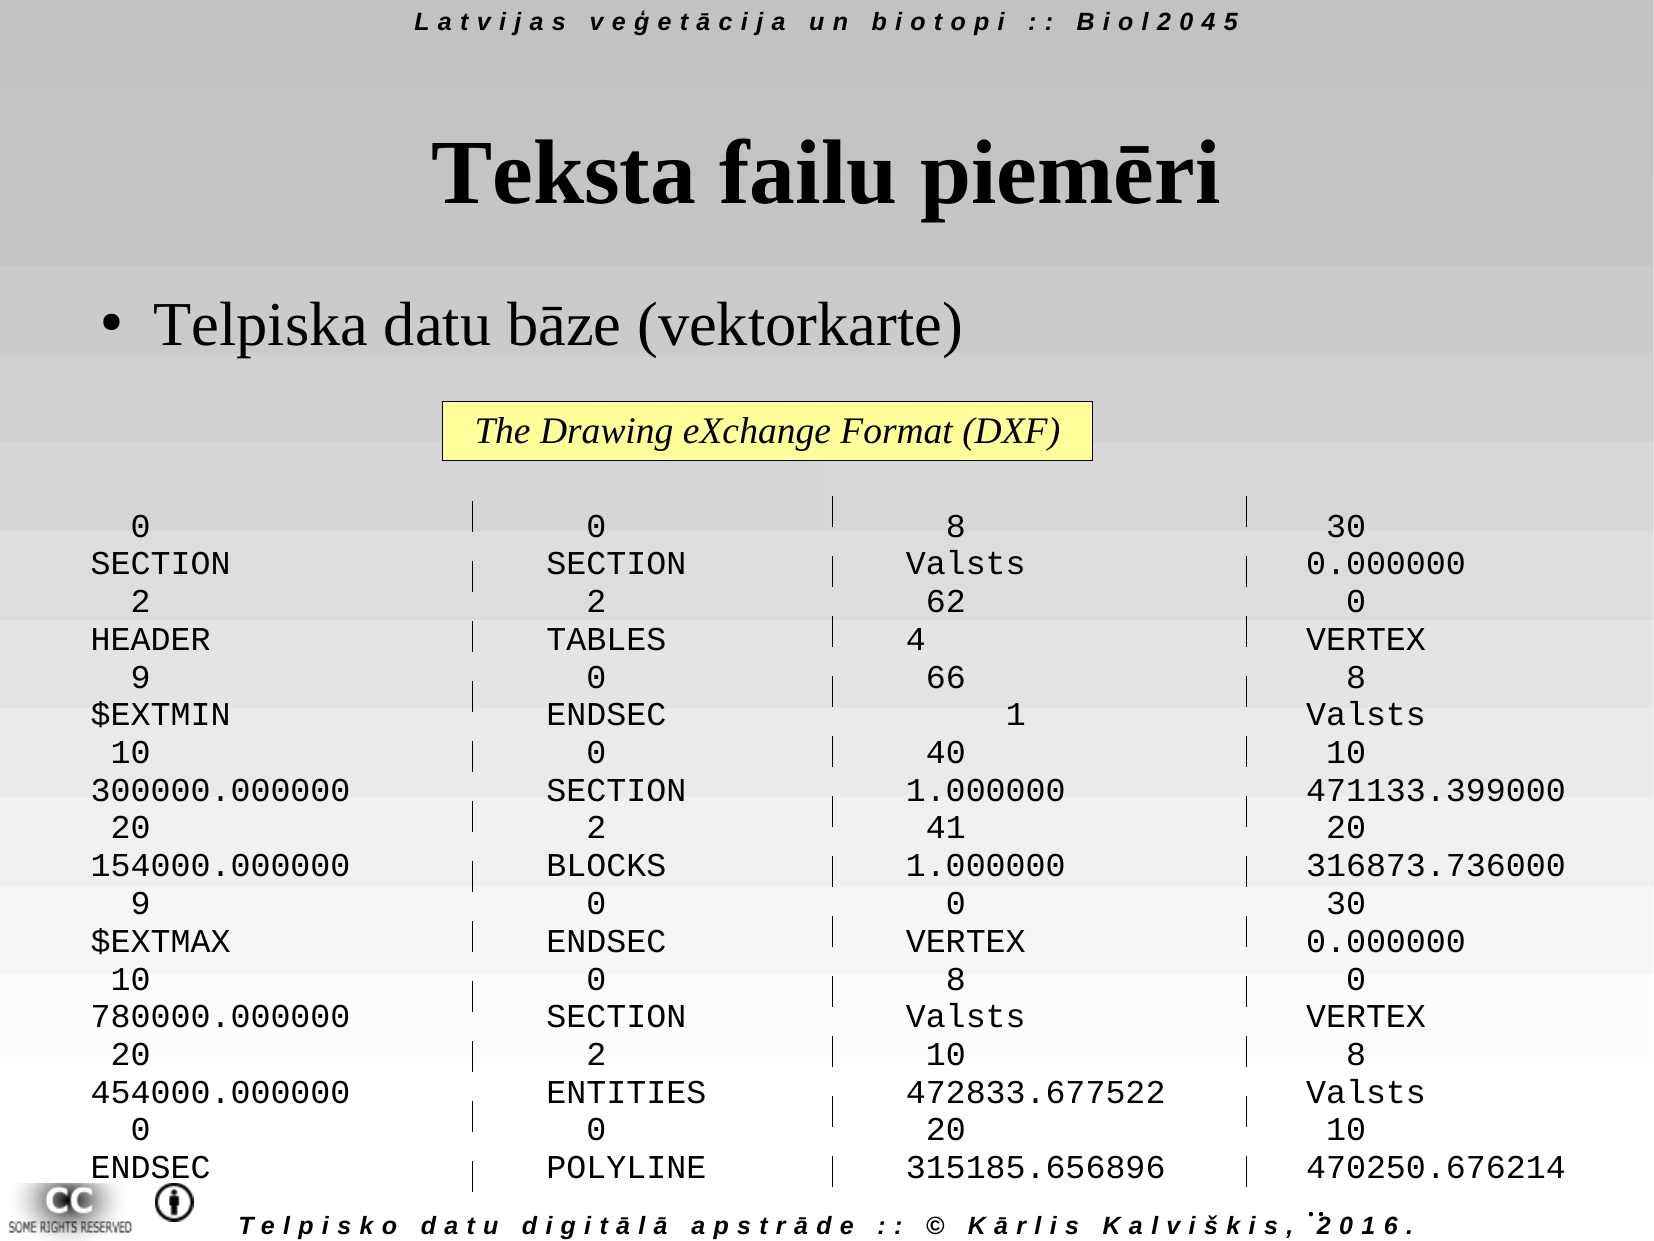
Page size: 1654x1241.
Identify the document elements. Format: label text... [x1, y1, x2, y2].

text_box 8 Valsts 62 4 66 1 40 1.000000 41 1.000000 0 VERTEX 8 Valsts 10 472833.677522 20 315185.656896 [890, 501, 1181, 1234]
picture [0, 0, 1654, 1241]
text_box 0 SECTION 2 TABLES 0 ENDSEC 0 SECTION 2 BLOCKS 0 ENDSEC 0 SECTION 2 ENTITIES 0 POLYLINE [531, 501, 722, 1211]
list Telpiska datu bāze (vektorkarte) [82, 289, 1571, 1098]
text_box 0 SECTION 2 HEADER 9 $EXTMIN 10 300000.000000 20 154000.000000 9 $EXTMAX 10 780000.000000 20 454000.000000 0 ENDSEC [75, 501, 366, 1205]
title Teksta failu piemēri [29, 49, 1625, 296]
text_box 30 0.000000 0 VERTEX 8 Valsts 10 471133.399000 20 316873.736000 30 0.000000 0 VERTEX 8 Valsts 10 470250.676214 ‥ [1291, 501, 1581, 1234]
text_box The Drawing eXchange Format (DXF) [442, 401, 1093, 461]
